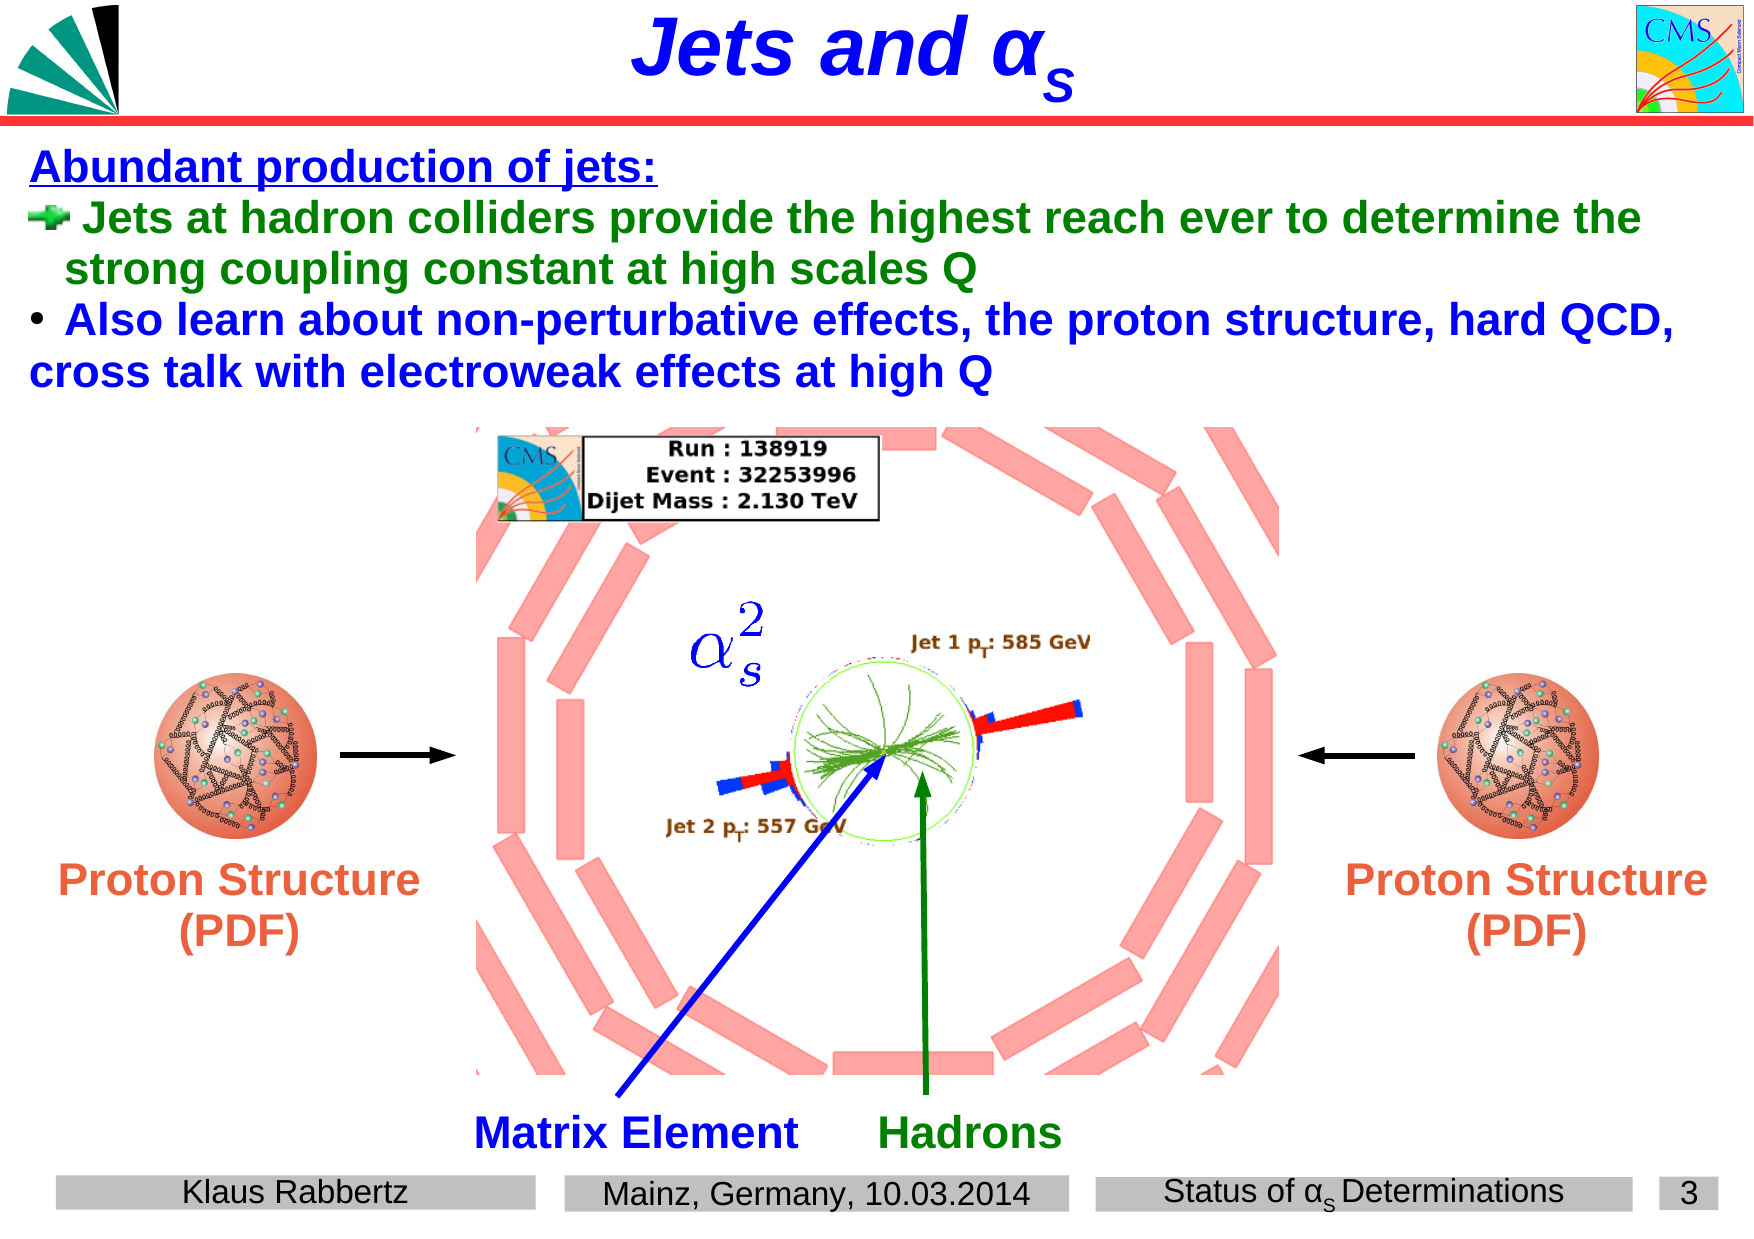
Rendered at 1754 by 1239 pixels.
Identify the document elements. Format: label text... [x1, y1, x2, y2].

picture [476, 427, 1279, 1075]
picture [1636, 5, 1744, 113]
picture [7, 5, 119, 116]
text_box Proton Structure (PDF) [1333, 848, 1721, 963]
picture [1437, 673, 1599, 839]
picture [154, 673, 317, 839]
text_box Proton Structure (PDF) [45, 848, 434, 963]
text_box Matrix Element [461, 1100, 812, 1164]
text_box Hadrons [865, 1100, 1075, 1164]
text_box Abundant production of jets: Jets at hadron colliders provide the highest reach ever to determine the strong coupling constant at high scales Q Also learn about non-perturbative effects, the proton structure, hard QCD, cross talk with electroweak effects at high Q [16, 134, 1738, 403]
title Jets and αS [123, 0, 1606, 114]
